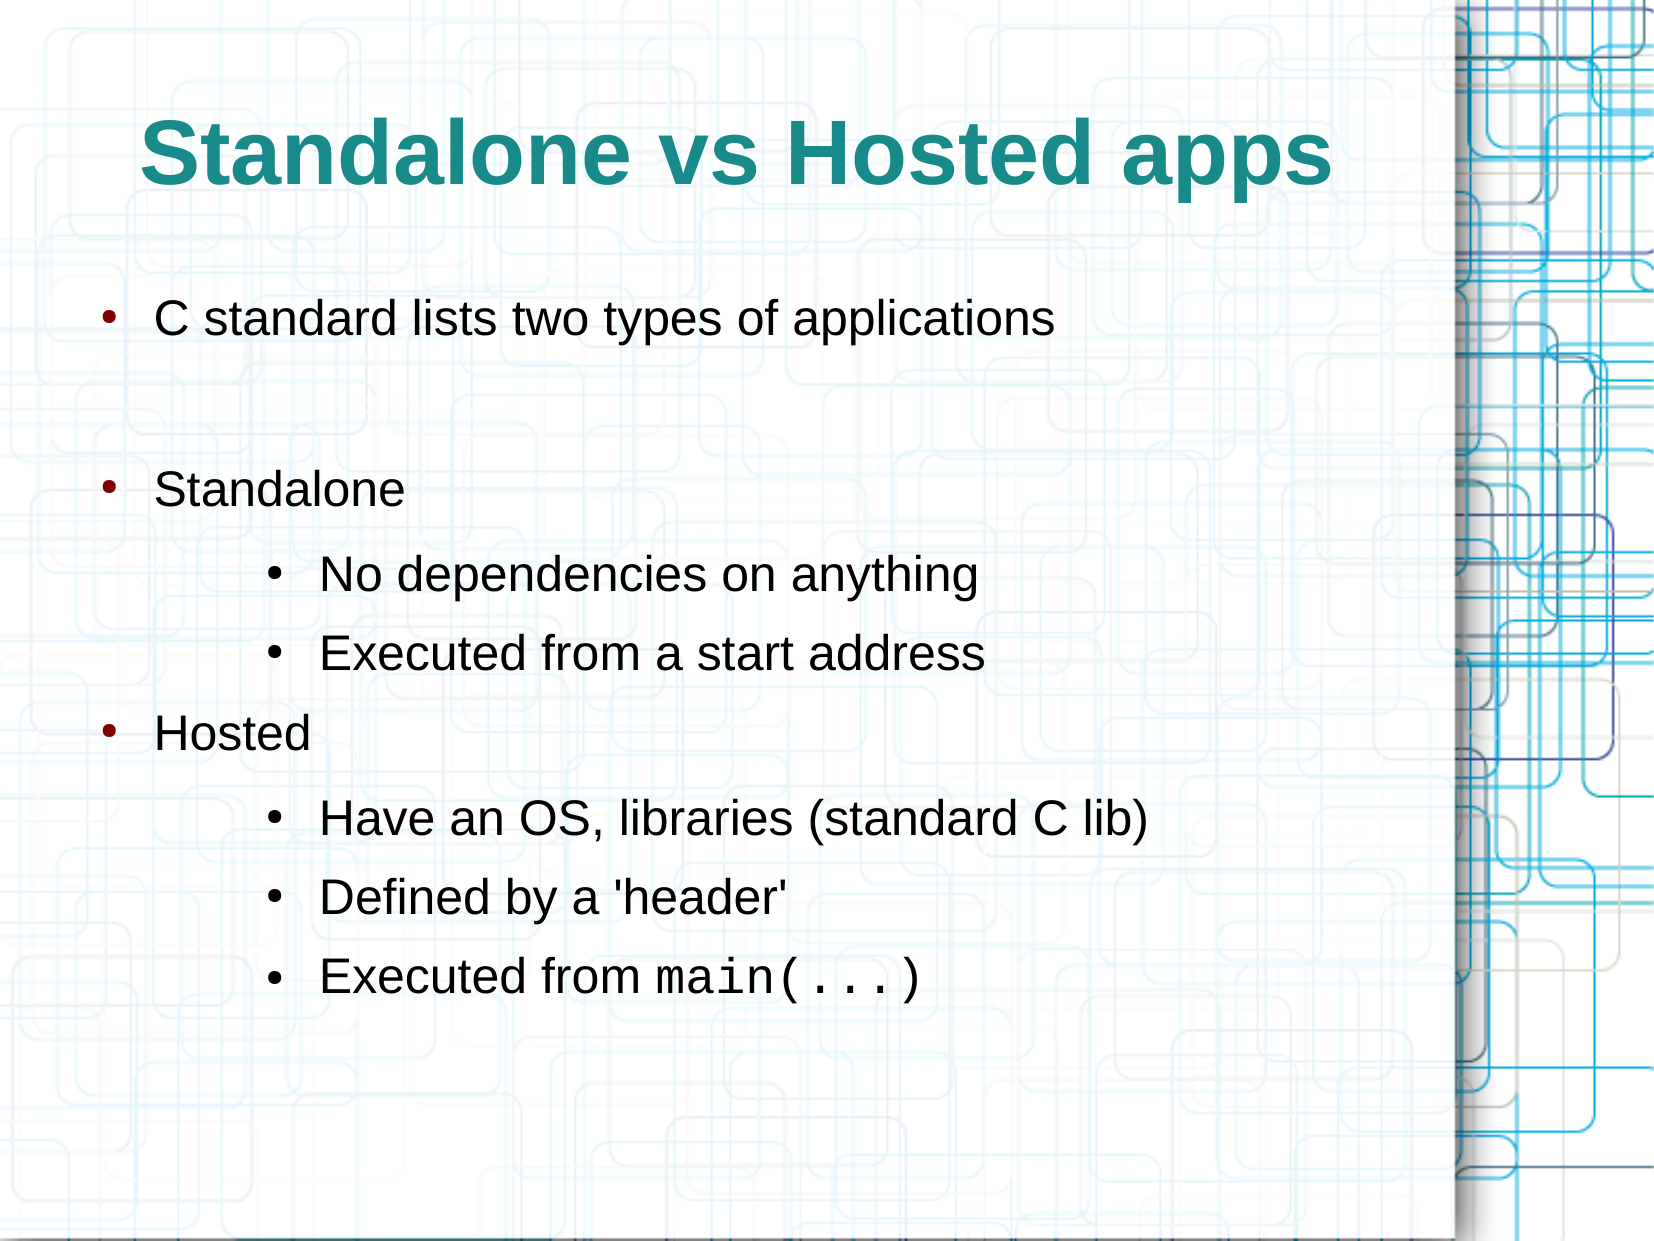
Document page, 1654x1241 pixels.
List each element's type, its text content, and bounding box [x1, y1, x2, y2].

list C standard lists two types of applications Standalone No dependencies on anything Executed from a start address Hosted Have an OS, libraries (standard C lib) Defined by a 'header' Executed from main(...) [82, 290, 1418, 1241]
picture [0, 0, 1654, 1241]
title Standalone vs Hosted apps [59, 49, 1418, 257]
